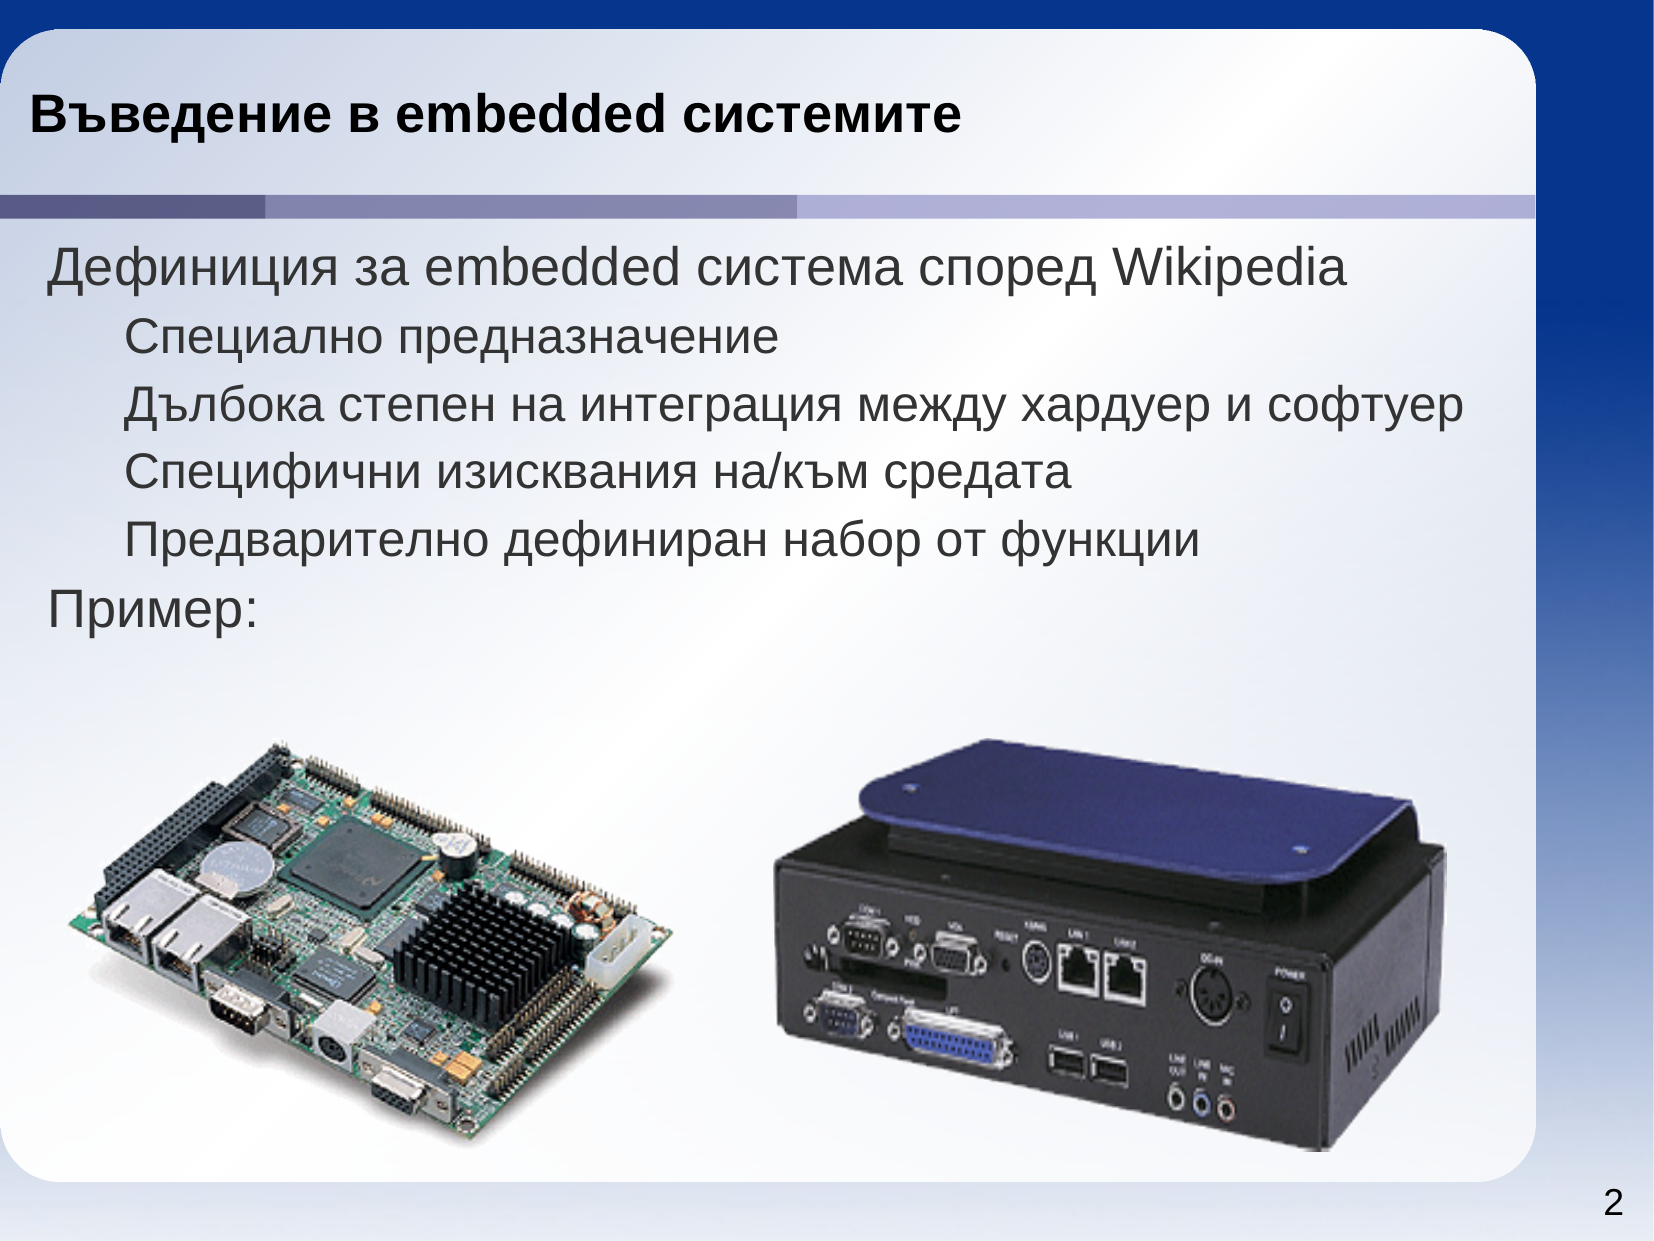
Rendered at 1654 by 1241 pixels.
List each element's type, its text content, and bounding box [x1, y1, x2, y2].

picture [64, 738, 680, 1152]
picture [773, 738, 1447, 1152]
list Дефиниция за embedded система според Wikipedia Специално предназначение Дълбока степен на интеграция между хардуер и софтуер Специфични изисквания на/към средата Предварително дефиниран набор от функции Пример: [29, 236, 1506, 1152]
title Въведение в embedded системите [29, 49, 1506, 178]
picture [0, 0, 1654, 1241]
